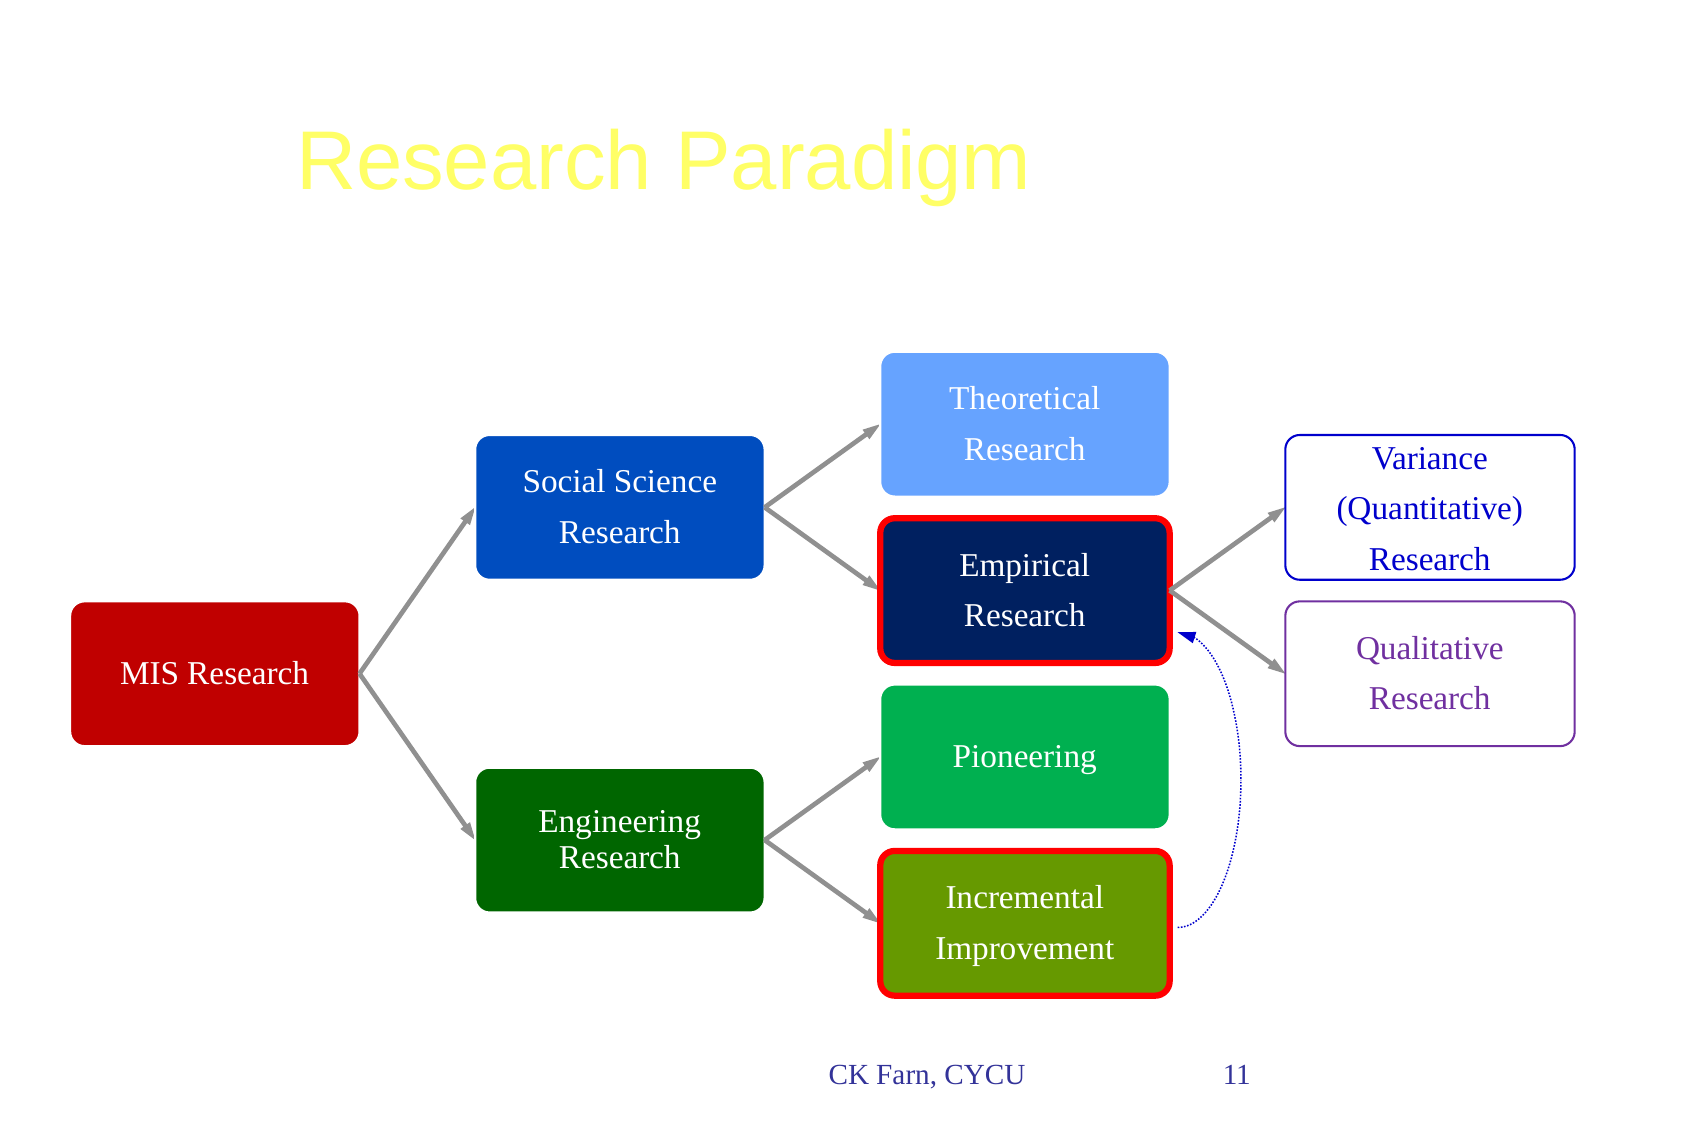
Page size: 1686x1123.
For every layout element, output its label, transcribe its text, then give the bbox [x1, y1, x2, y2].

text_box Variance (Quantitative) Research [1285, 435, 1575, 580]
text_box Engineering Research [475, 767, 765, 913]
text_box Empirical Research [880, 518, 1170, 663]
text_box Pioneering [880, 684, 1170, 830]
title Research Paradigm [280, 62, 1560, 250]
text_box Qualitative Research [1285, 601, 1575, 747]
text_box MIS Research [70, 601, 360, 747]
text_box [1177, 632, 1241, 928]
text_box Social Science Research [475, 435, 765, 580]
text_box Incremental Improvement [880, 850, 1170, 996]
slide_number 4 [1207, 1048, 1560, 1123]
text_box Theoretical Research [880, 351, 1170, 497]
footer CK Farn, CYCU [660, 1048, 1194, 1123]
